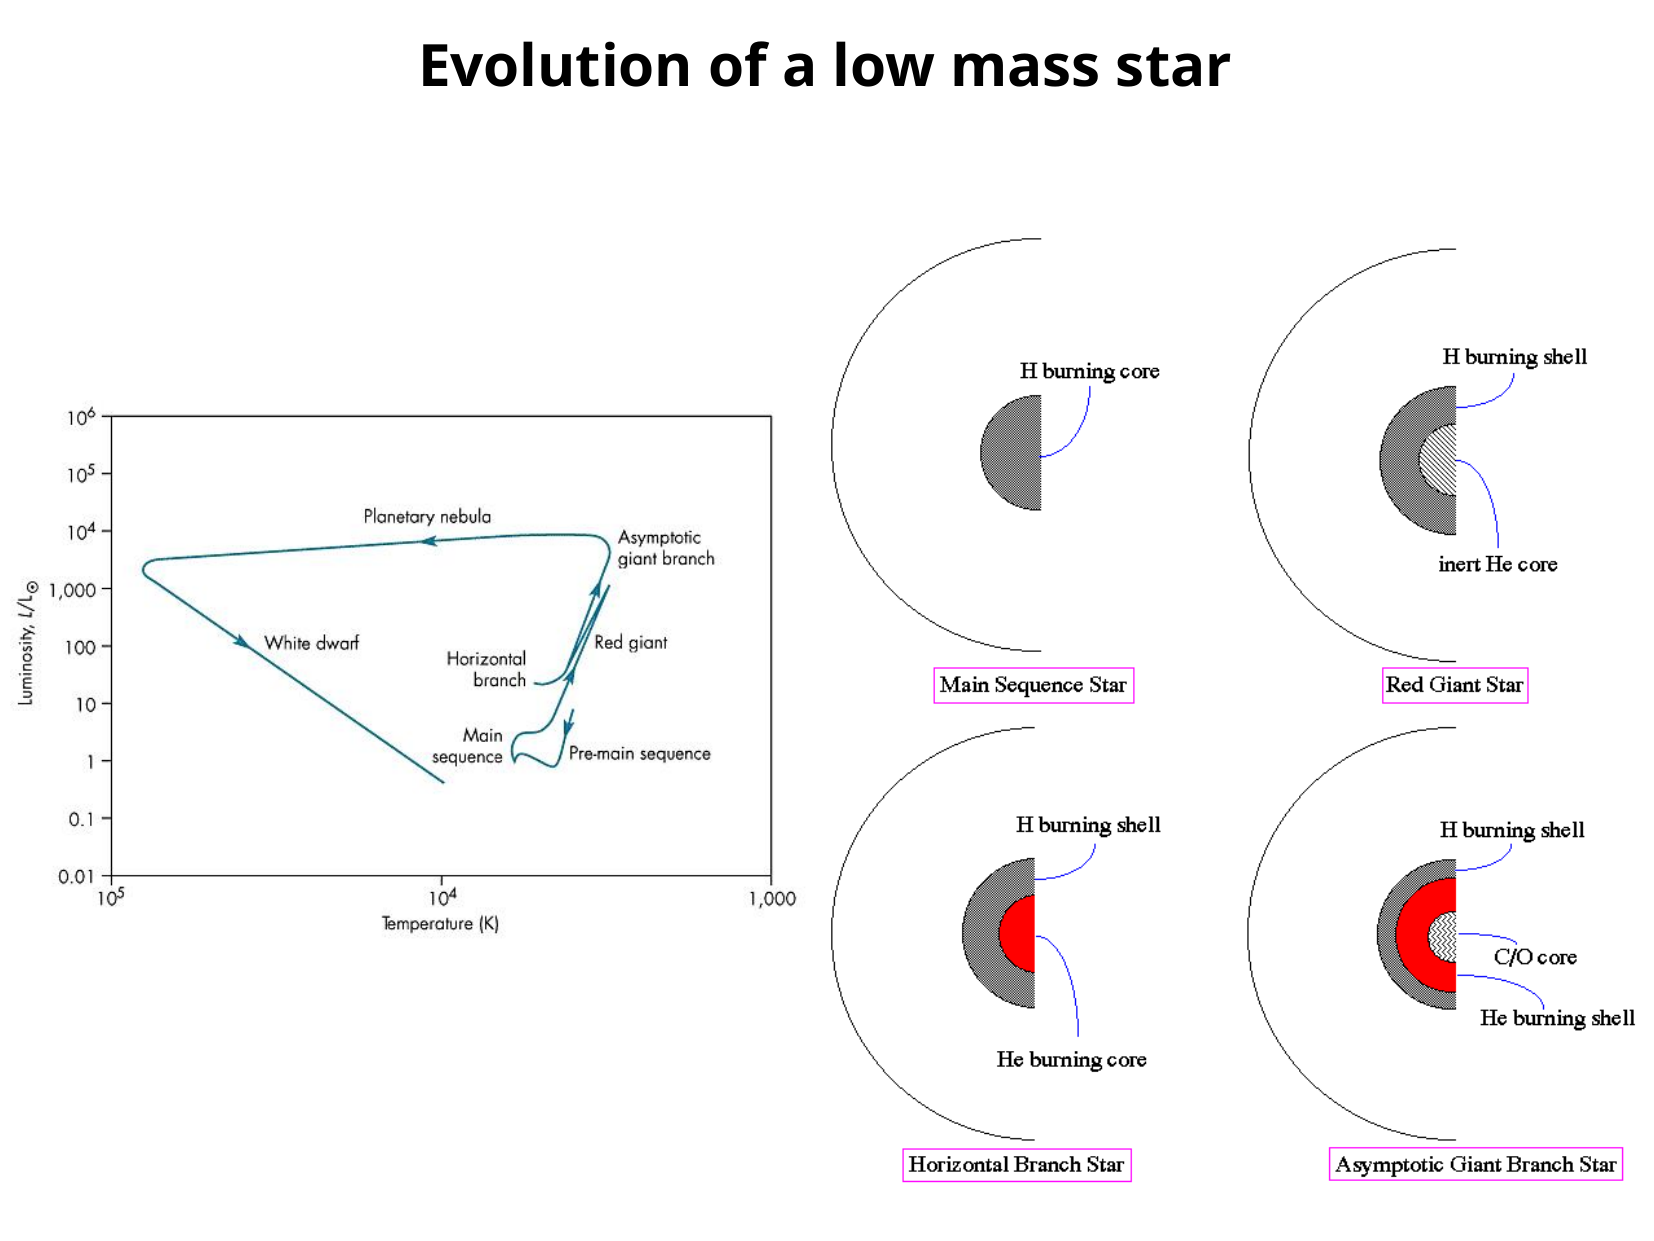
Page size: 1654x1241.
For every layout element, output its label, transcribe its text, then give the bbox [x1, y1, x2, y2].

picture [0, 215, 1654, 1203]
text_box Evolution of a low mass star [0, 16, 1651, 113]
